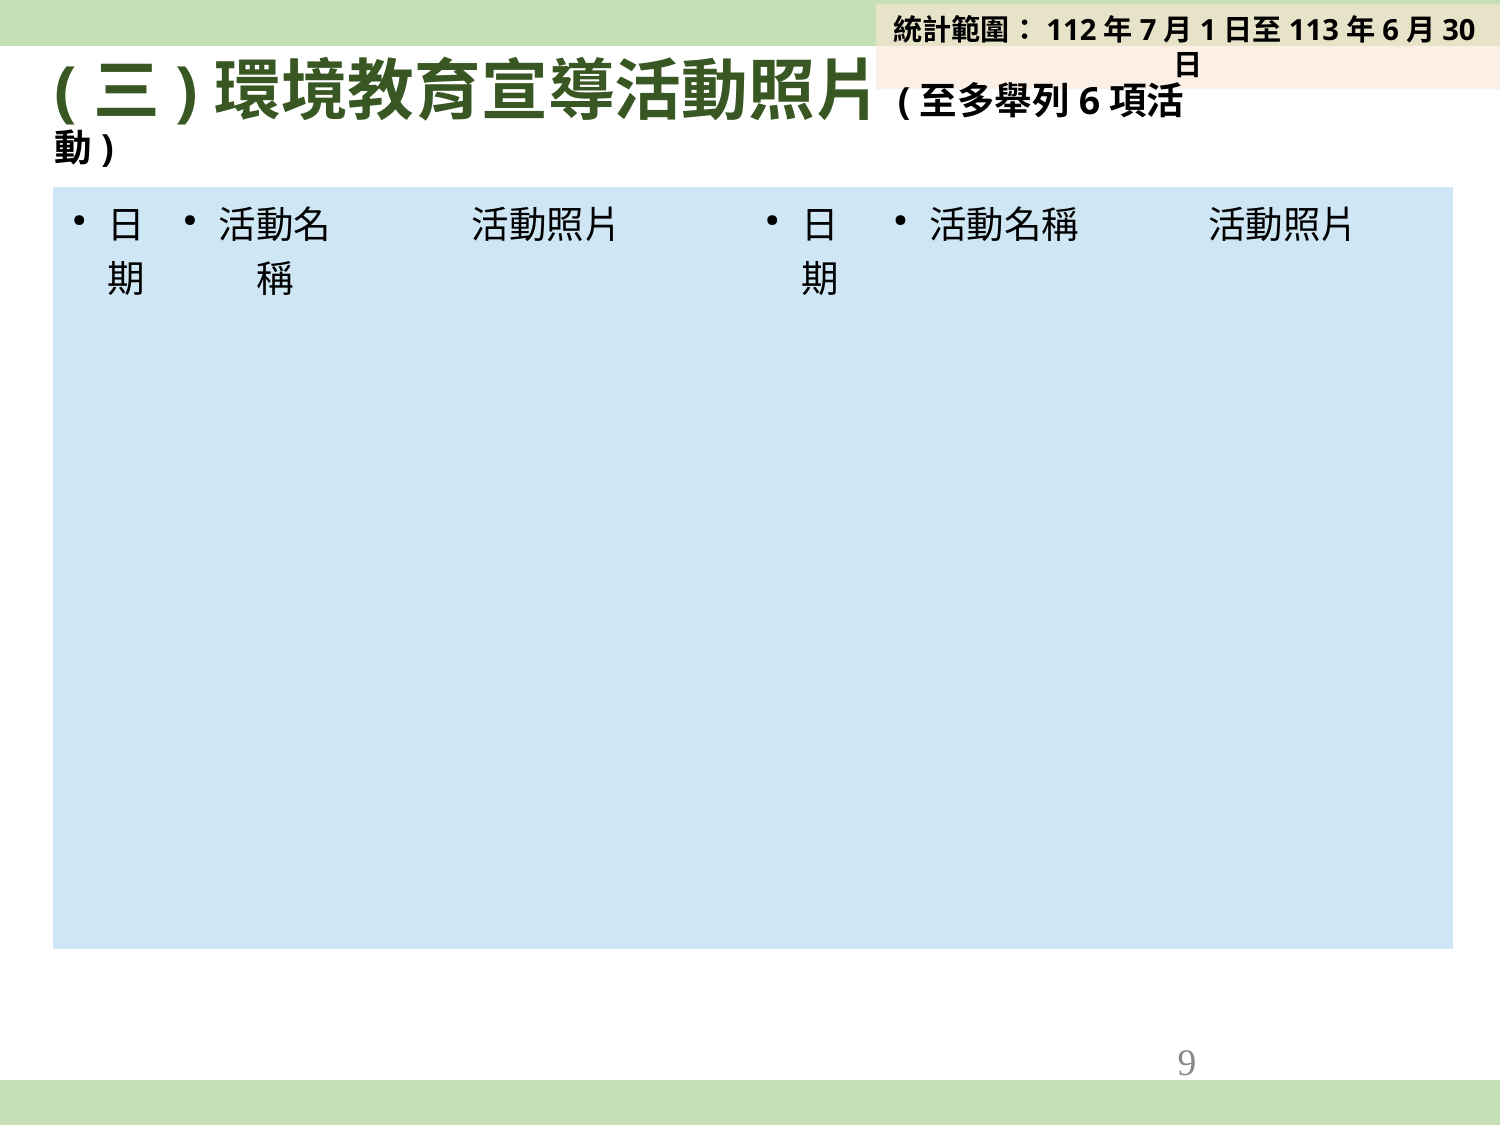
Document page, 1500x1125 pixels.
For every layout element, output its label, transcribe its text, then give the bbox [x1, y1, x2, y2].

table_cell [53, 311, 164, 602]
table_header 日期 [744, 187, 860, 311]
table_cell [744, 602, 860, 949]
table_cell [860, 311, 1113, 602]
table_cell [744, 311, 860, 602]
text_box <編號> [1162, 1030, 1500, 1091]
table_header 活動名稱 [860, 187, 1113, 311]
table_header 日期 [53, 187, 164, 311]
table_header 活動照片 [1113, 187, 1453, 311]
table_header 活動照片 [350, 187, 744, 311]
table_cell [350, 311, 744, 602]
text_box (三)環境教育宣導活動照片(至多舉列6項活動) [39, 49, 1221, 157]
table_cell [1113, 602, 1453, 949]
table_cell [164, 602, 350, 949]
table_cell [1113, 311, 1453, 602]
table_cell [164, 311, 350, 602]
table_cell [860, 602, 1113, 949]
table_cell [350, 602, 744, 949]
table_cell [53, 602, 164, 949]
table_header 活動名稱 [164, 187, 350, 311]
